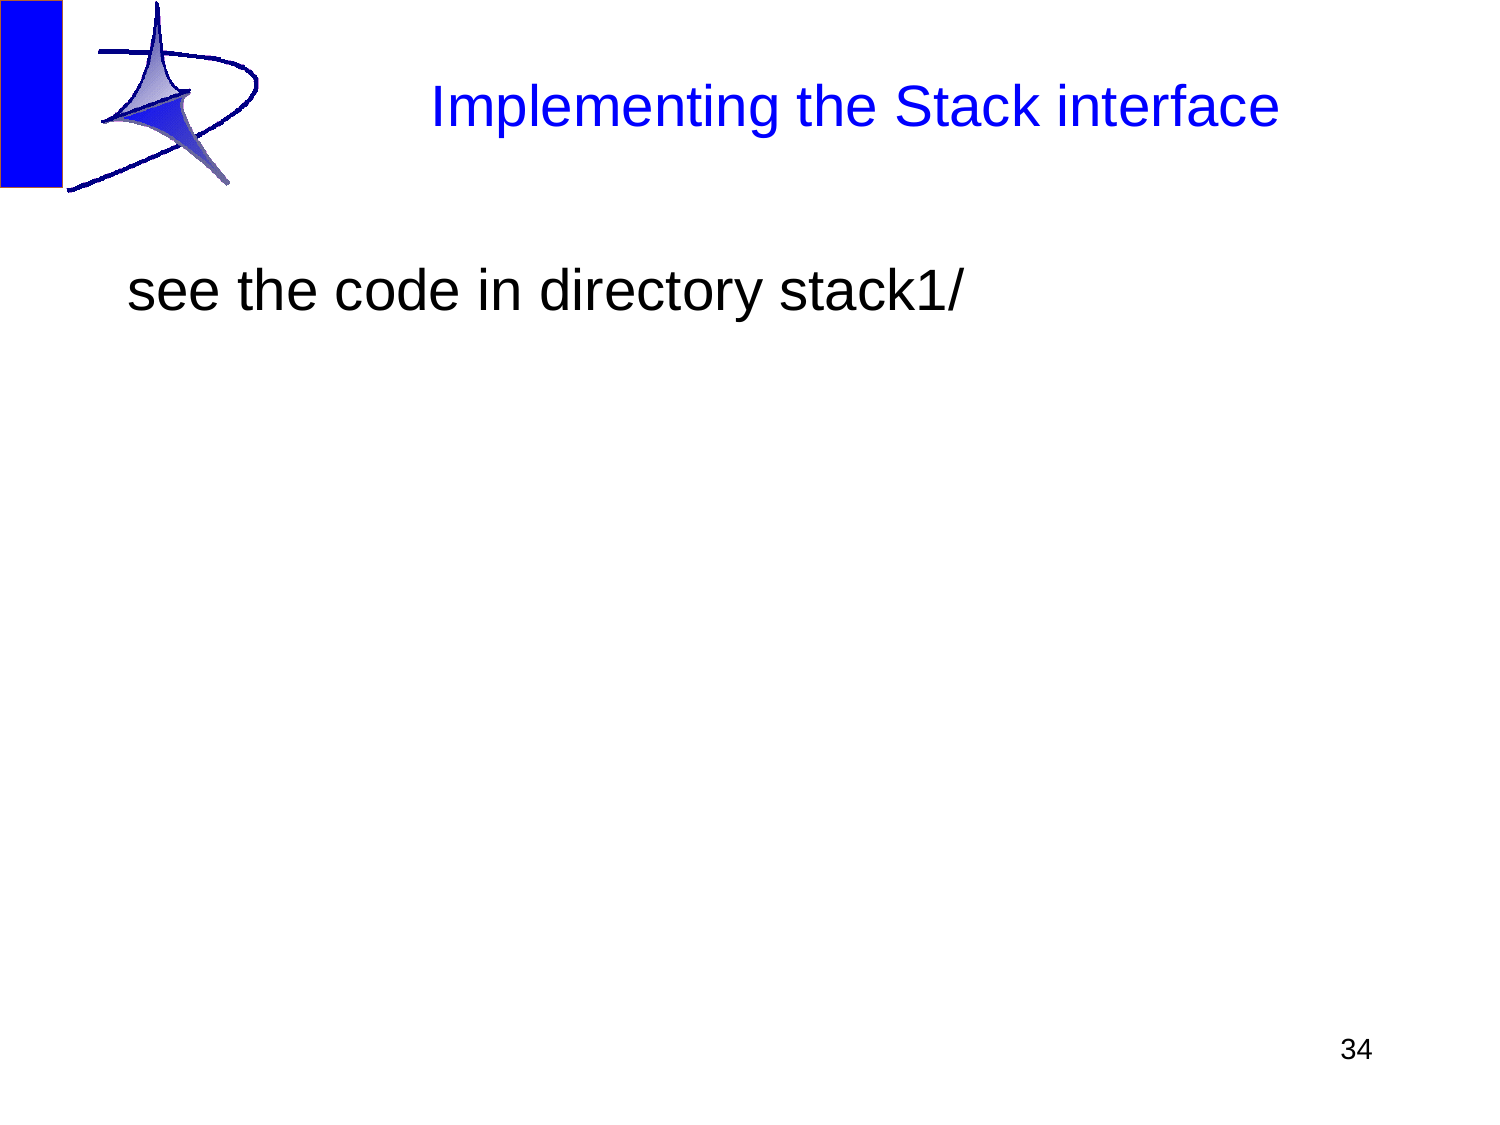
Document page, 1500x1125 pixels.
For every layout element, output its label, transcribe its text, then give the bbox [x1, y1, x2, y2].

list see the code in directory stack1/ [112, 249, 1450, 1001]
title Implementing the Stack interface [262, 24, 1450, 188]
picture [62, 0, 263, 197]
